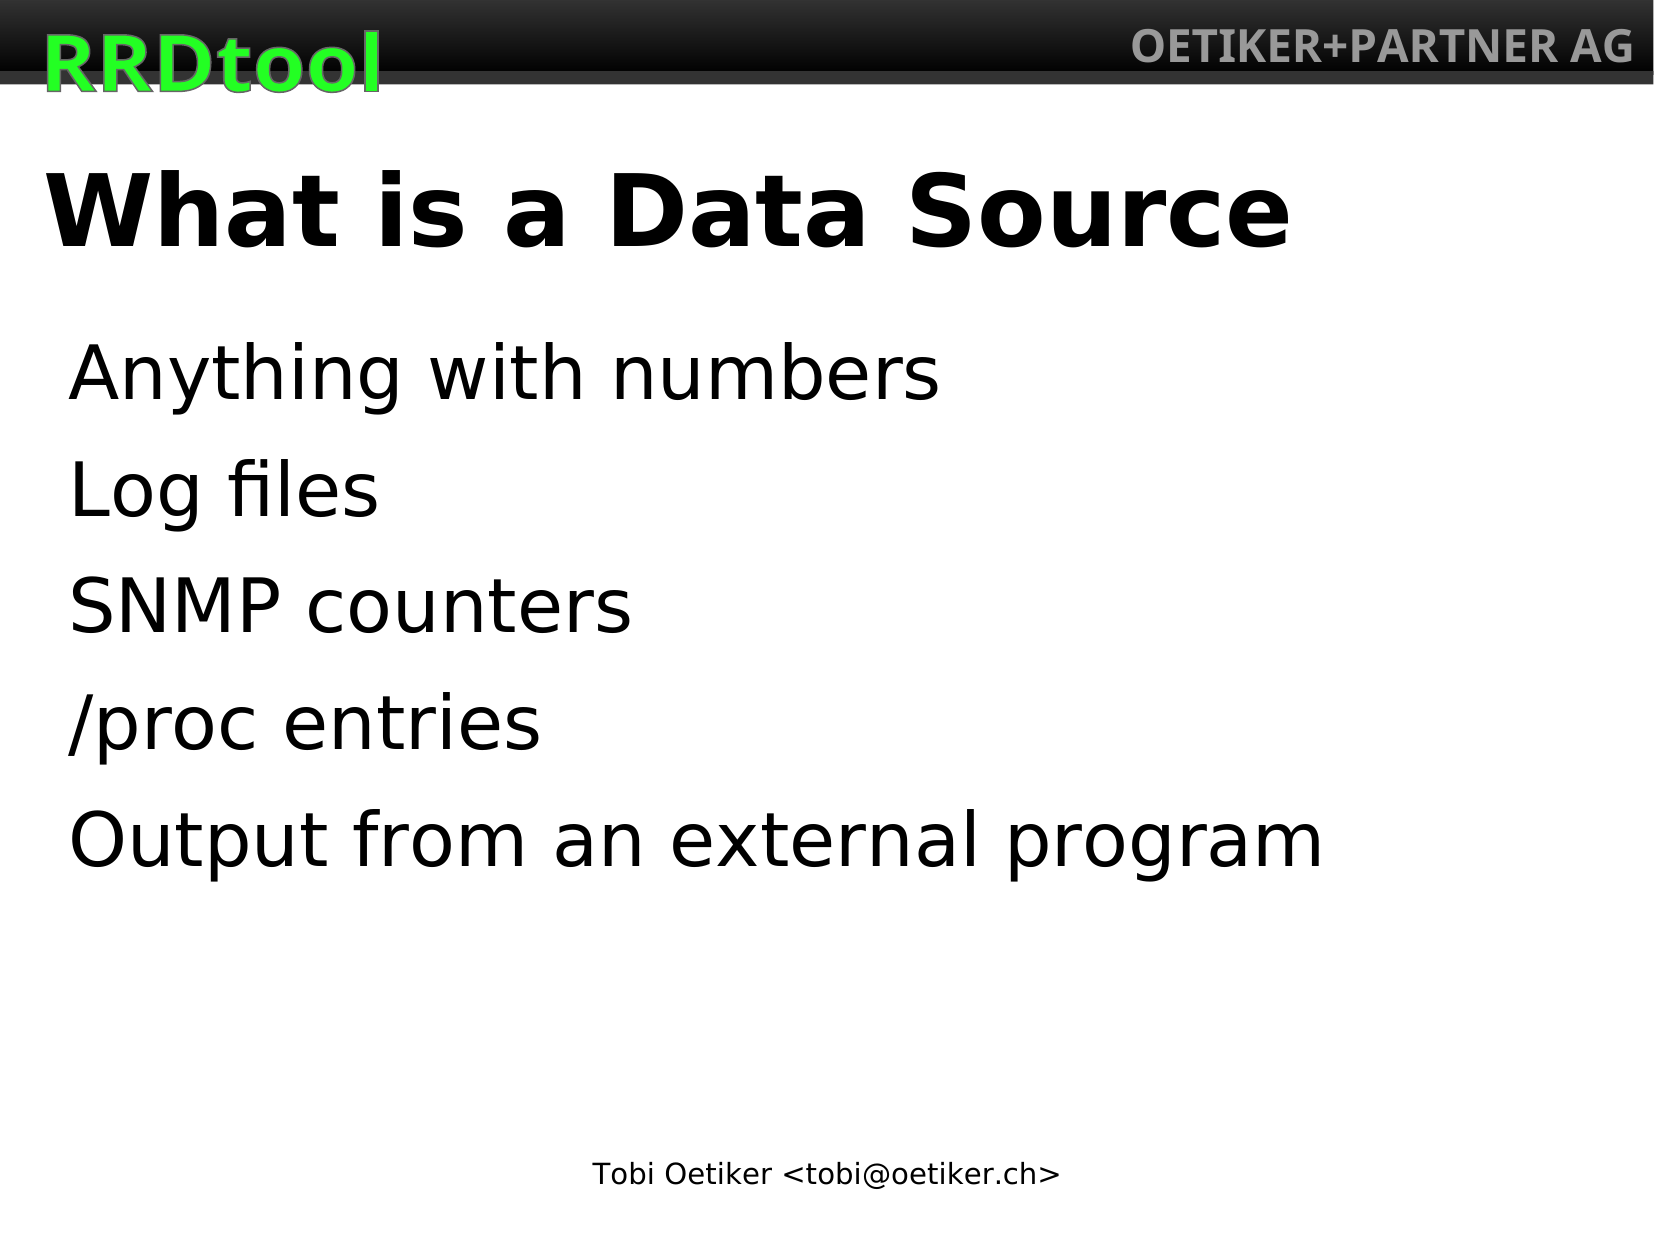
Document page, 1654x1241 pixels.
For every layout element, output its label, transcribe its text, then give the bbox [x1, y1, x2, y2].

title What is a Data Source [43, 137, 1582, 287]
list Anything with numbers Log files SNMP counters /proc entries Output from an external program [50, 329, 1571, 1099]
